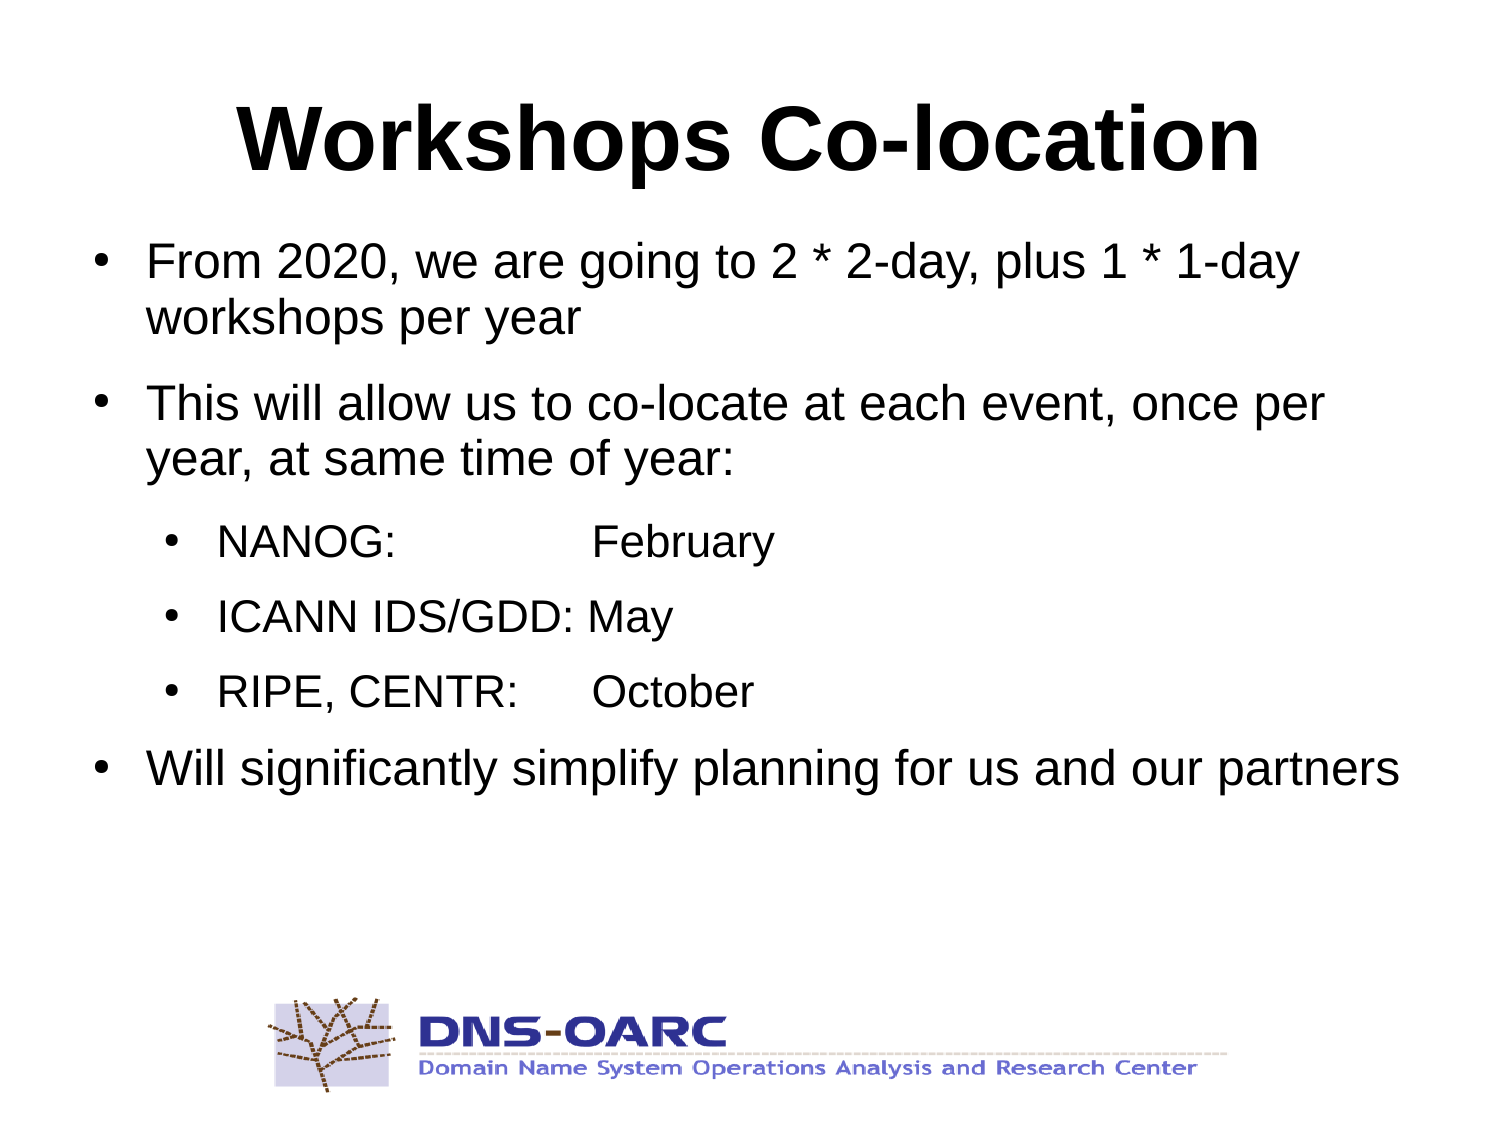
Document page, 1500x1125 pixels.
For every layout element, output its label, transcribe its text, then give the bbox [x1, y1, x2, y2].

title Workshops Co-location [75, 44, 1425, 233]
list From 2020, we are going to 2 * 2-day, plus 1 * 1-day workshops per year This will allow us to co-locate at each event, once per year, at same time of year: NANOG: February ICANN IDS/GDD: May RIPE, CENTR: October Will significantly simplify planning for us and our partners [75, 233, 1425, 887]
picture [214, 991, 1259, 1099]
